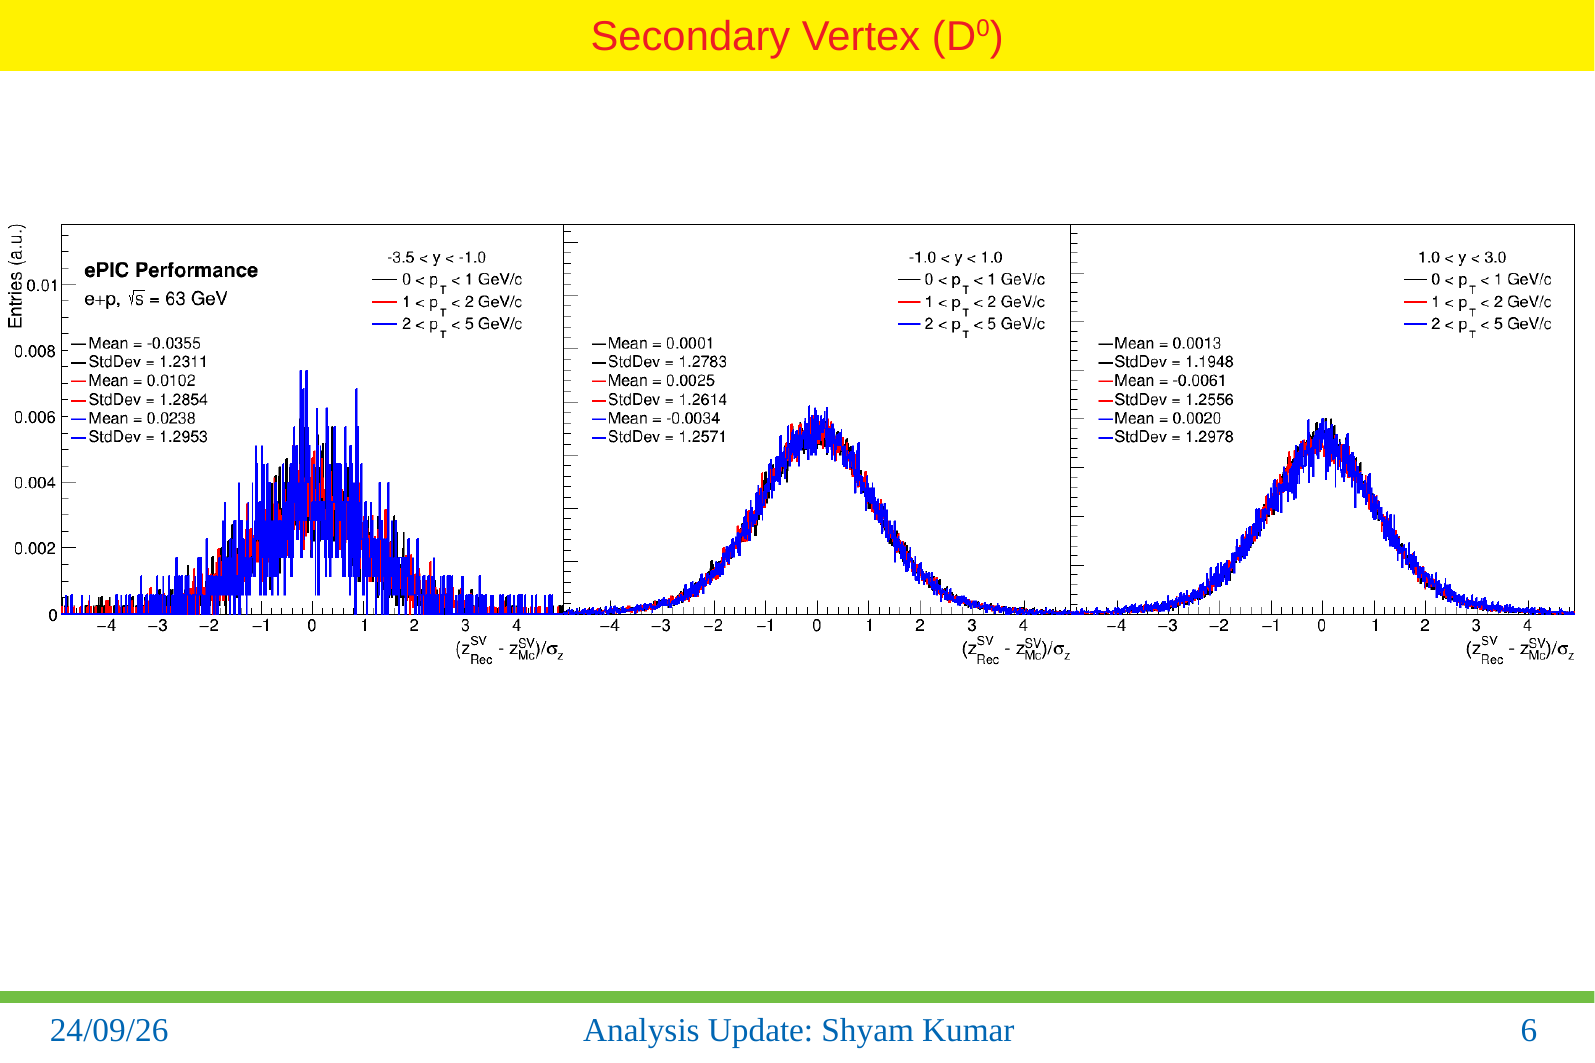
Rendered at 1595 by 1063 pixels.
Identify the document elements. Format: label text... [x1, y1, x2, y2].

title Secondary Vertex (D0) [0, 0, 1595, 71]
picture [0, 188, 1593, 670]
